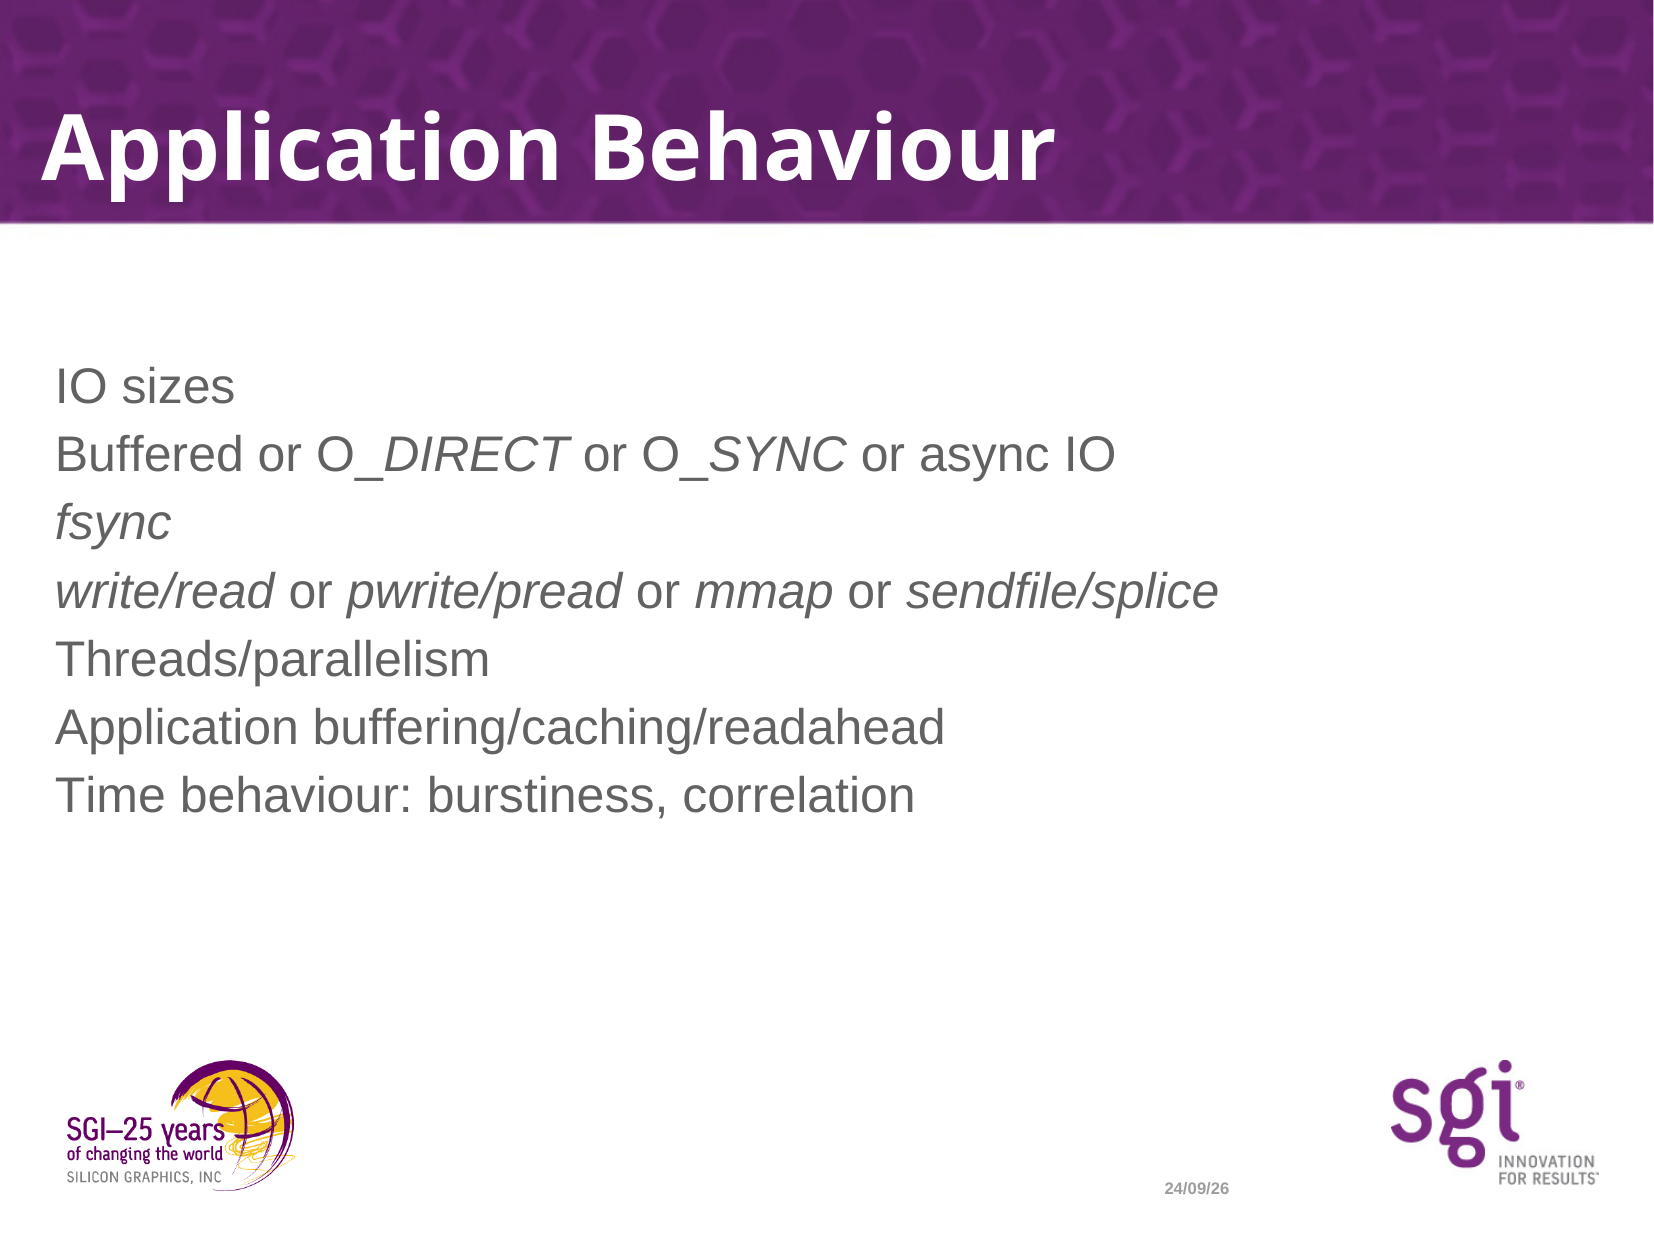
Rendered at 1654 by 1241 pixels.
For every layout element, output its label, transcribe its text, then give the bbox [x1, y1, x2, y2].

title Application Behaviour [41, 48, 1447, 241]
picture [0, 0, 1654, 1194]
list IO sizes Buffered or O_DIRECT or O_SYNC or async IO fsync write/read or pwrite/pread or mmap or sendfile/splice Threads/parallelism Application buffering/caching/readahead Time behaviour: burstiness, correlation [55, 358, 1461, 937]
